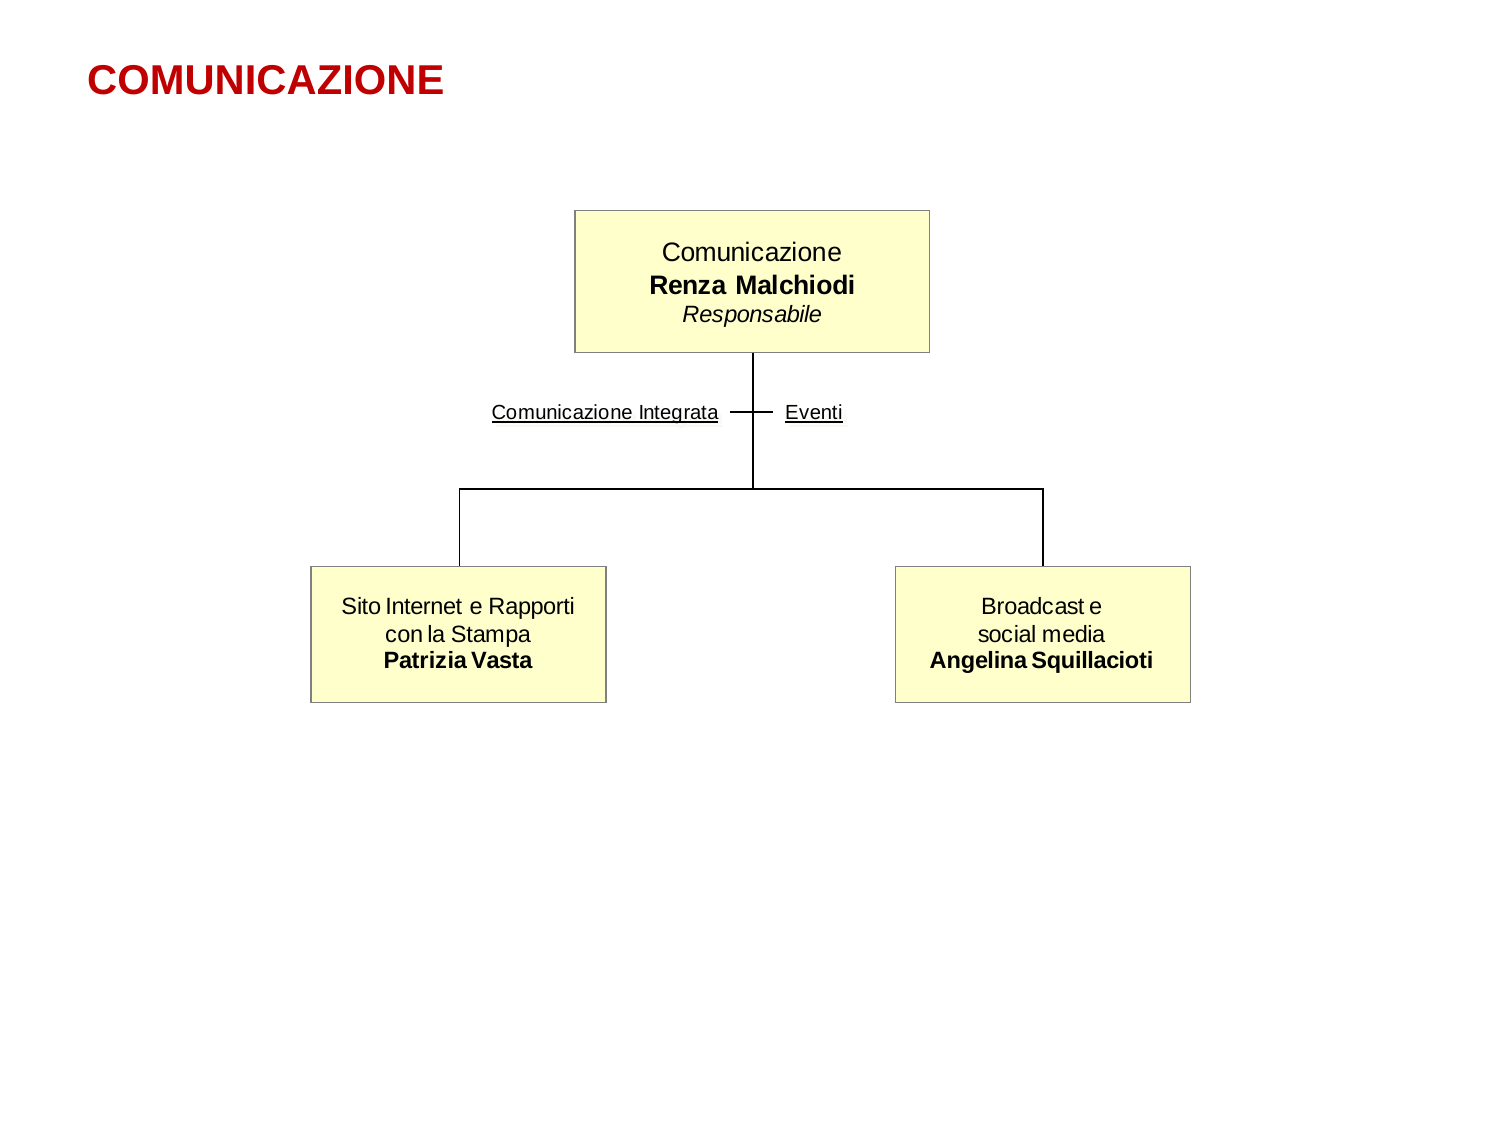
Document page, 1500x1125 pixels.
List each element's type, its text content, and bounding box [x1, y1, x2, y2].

picture [308, 208, 1192, 704]
title COMUNICAZIONE [72, 45, 1462, 128]
